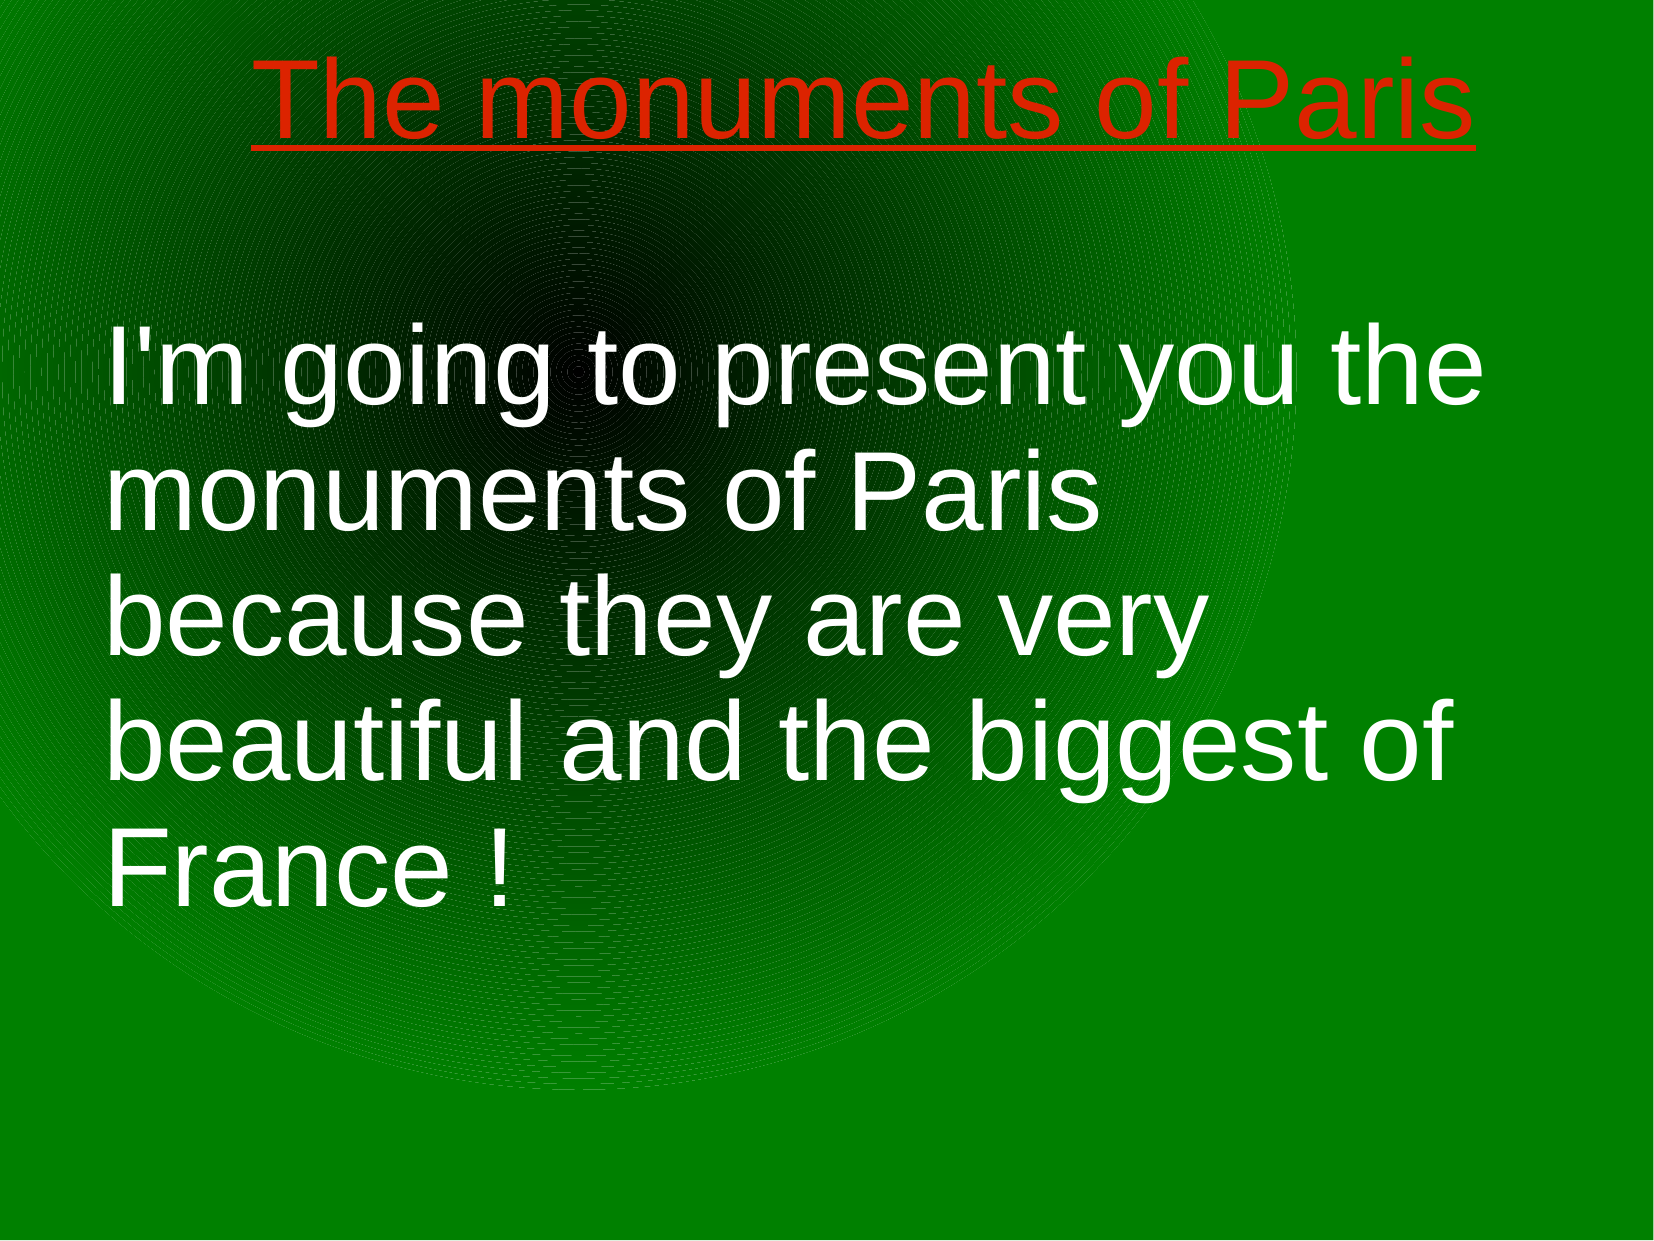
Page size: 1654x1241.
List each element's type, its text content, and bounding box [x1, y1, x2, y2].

text_box I'm going to present you the monuments of Paris because they are very beautiful and the biggest of France ! [88, 295, 1565, 938]
text_box The monuments of Paris [236, 29, 1536, 170]
